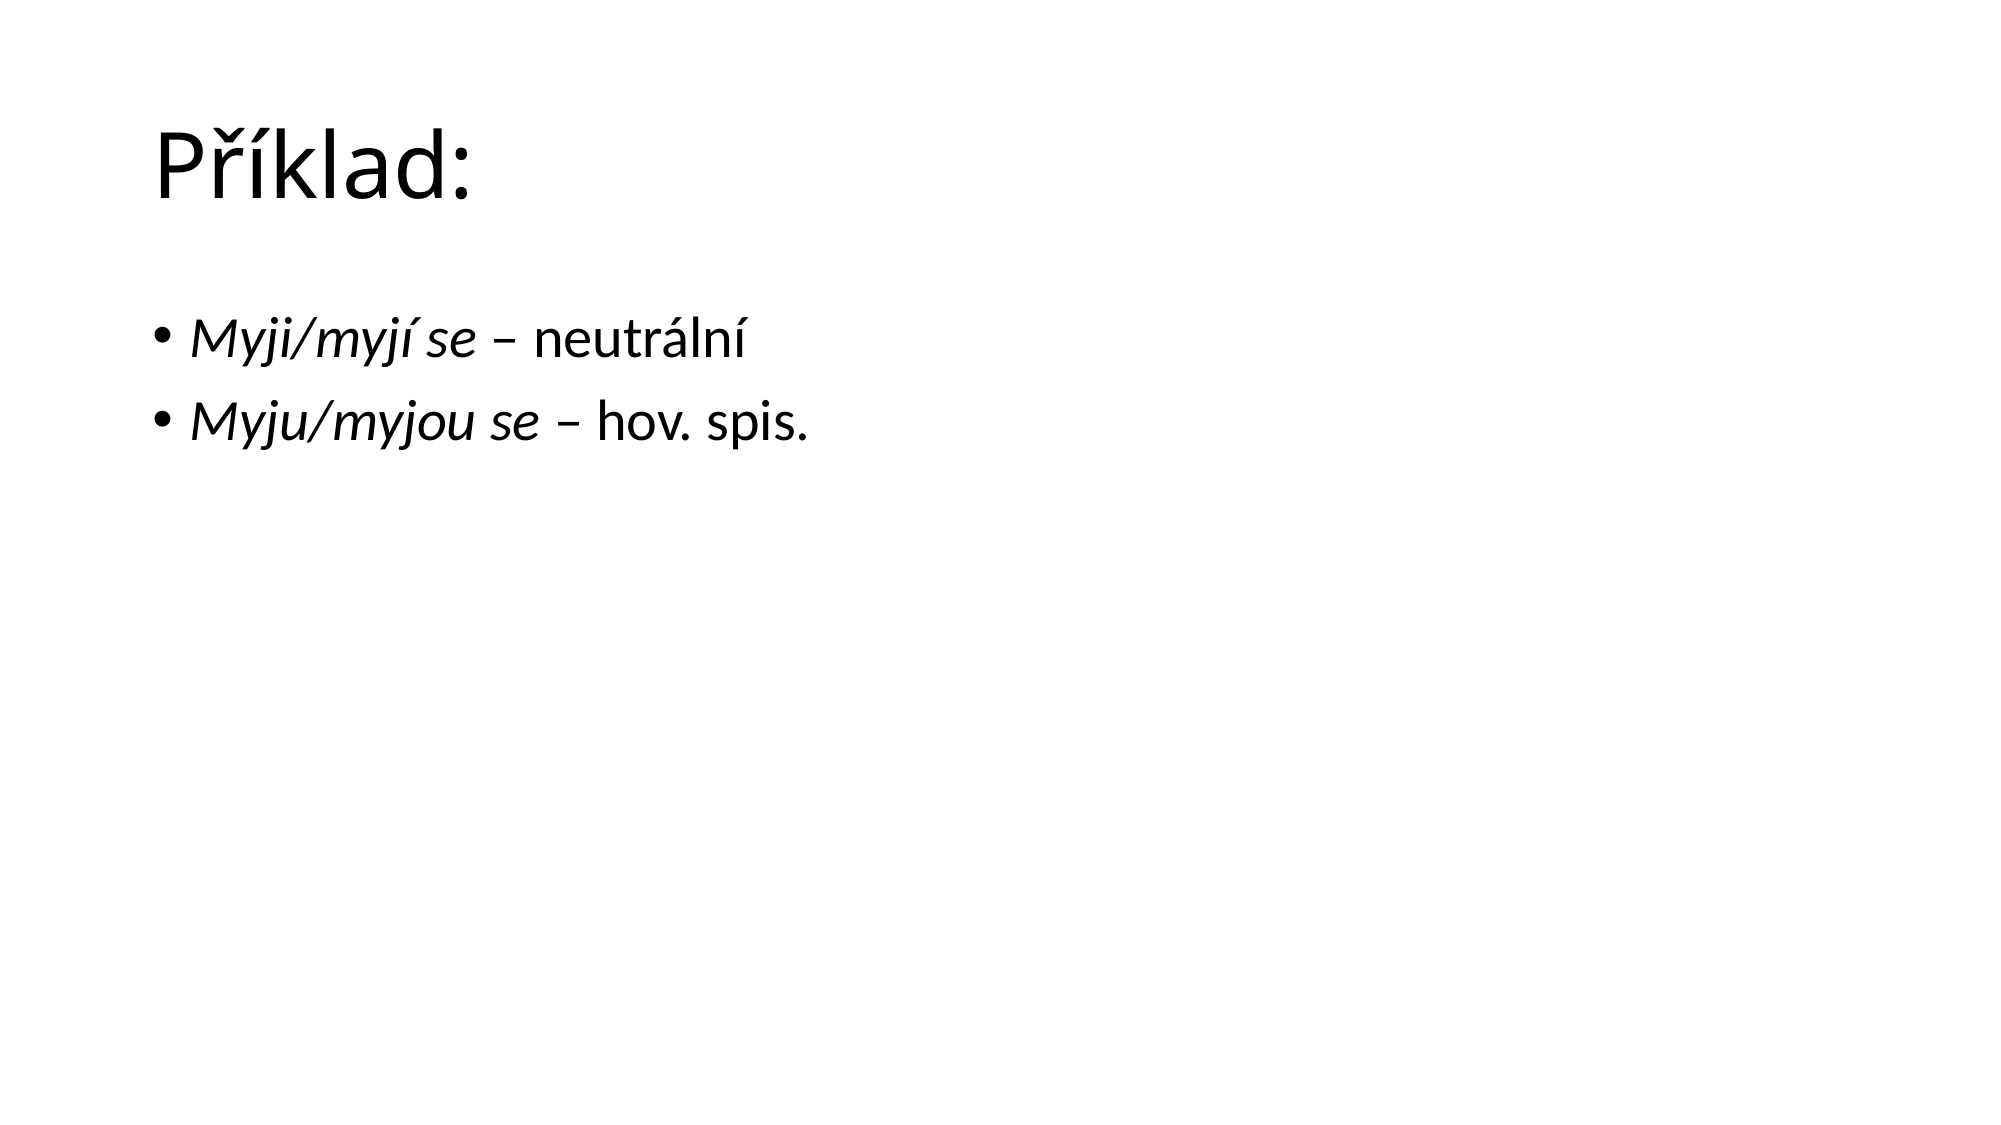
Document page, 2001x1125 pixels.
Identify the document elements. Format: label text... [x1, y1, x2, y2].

list Myji/myjí se – neutrální Myju/myjou se – hov. spis. [137, 299, 1863, 1014]
title Příklad: [137, 59, 1863, 278]
